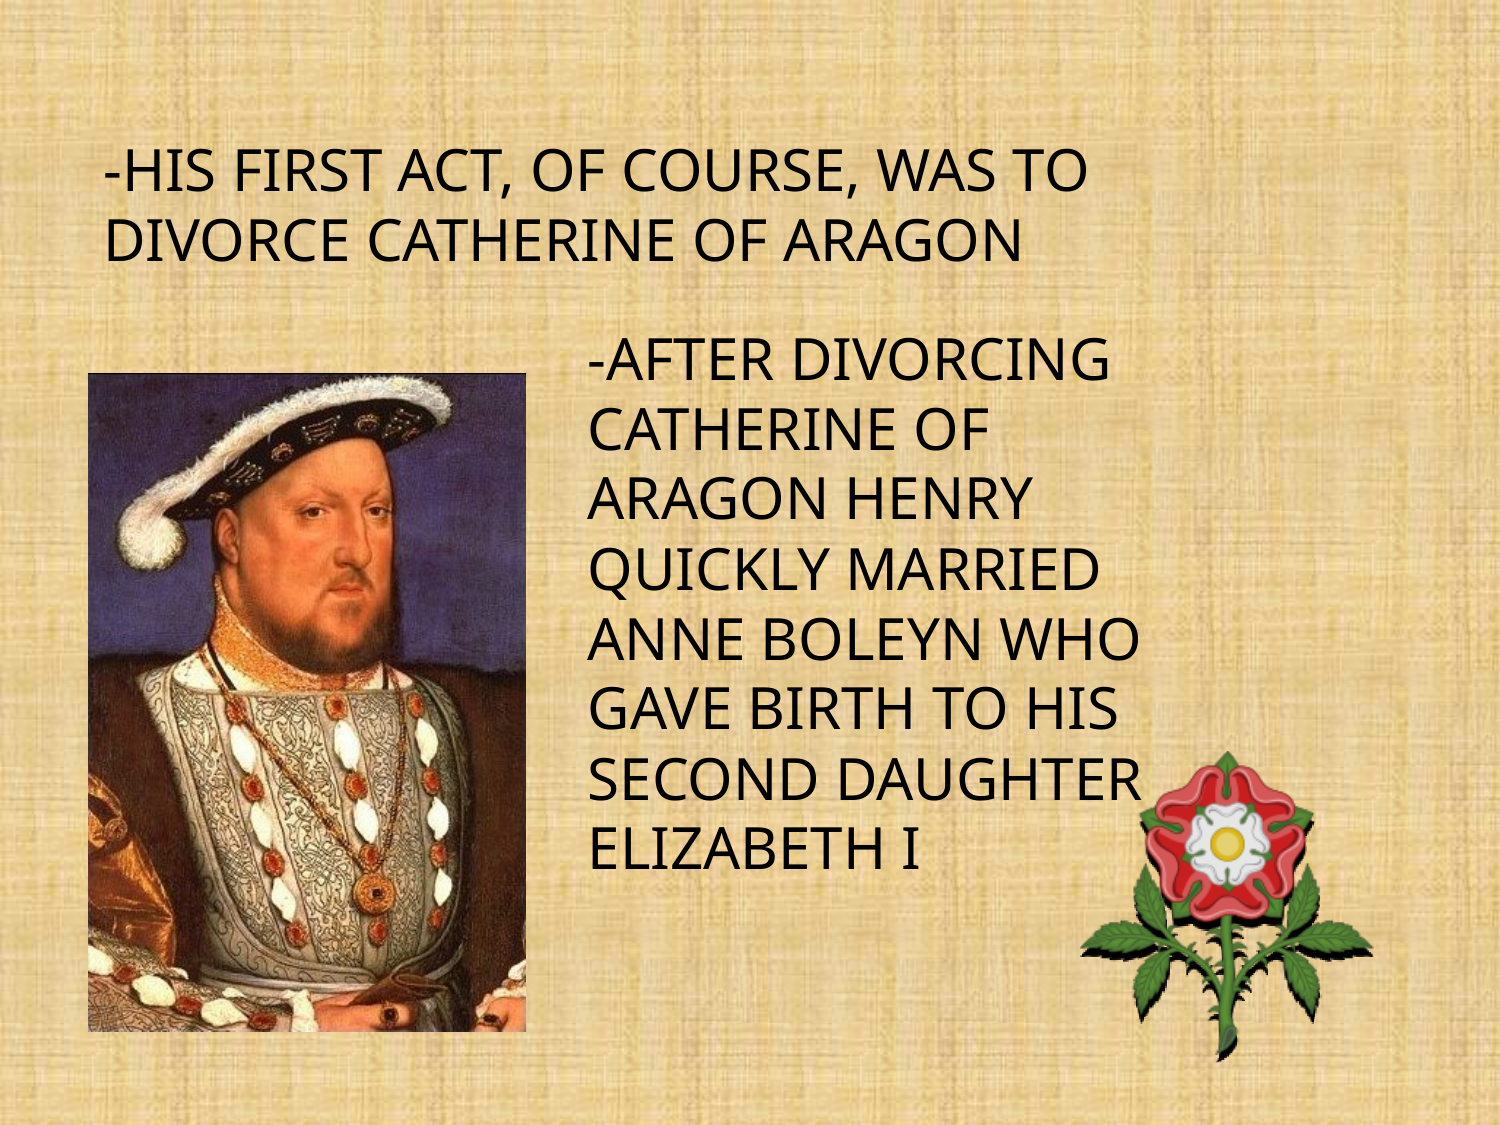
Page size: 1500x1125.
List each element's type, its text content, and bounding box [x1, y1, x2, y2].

picture [0, 0, 1500, 1125]
text_box -HIS FIRST ACT, OF COURSE, WAS TO DIVORCE CATHERINE OF ARAGON [88, 125, 1211, 281]
text_box -AFTER DIVORCING CATHERINE OF ARAGON HENRY QUICKLY MARRIED ANNE BOLEYN WHO GAVE BIRTH TO HIS SECOND DAUGHTER ELIZABETH I [572, 314, 1164, 889]
